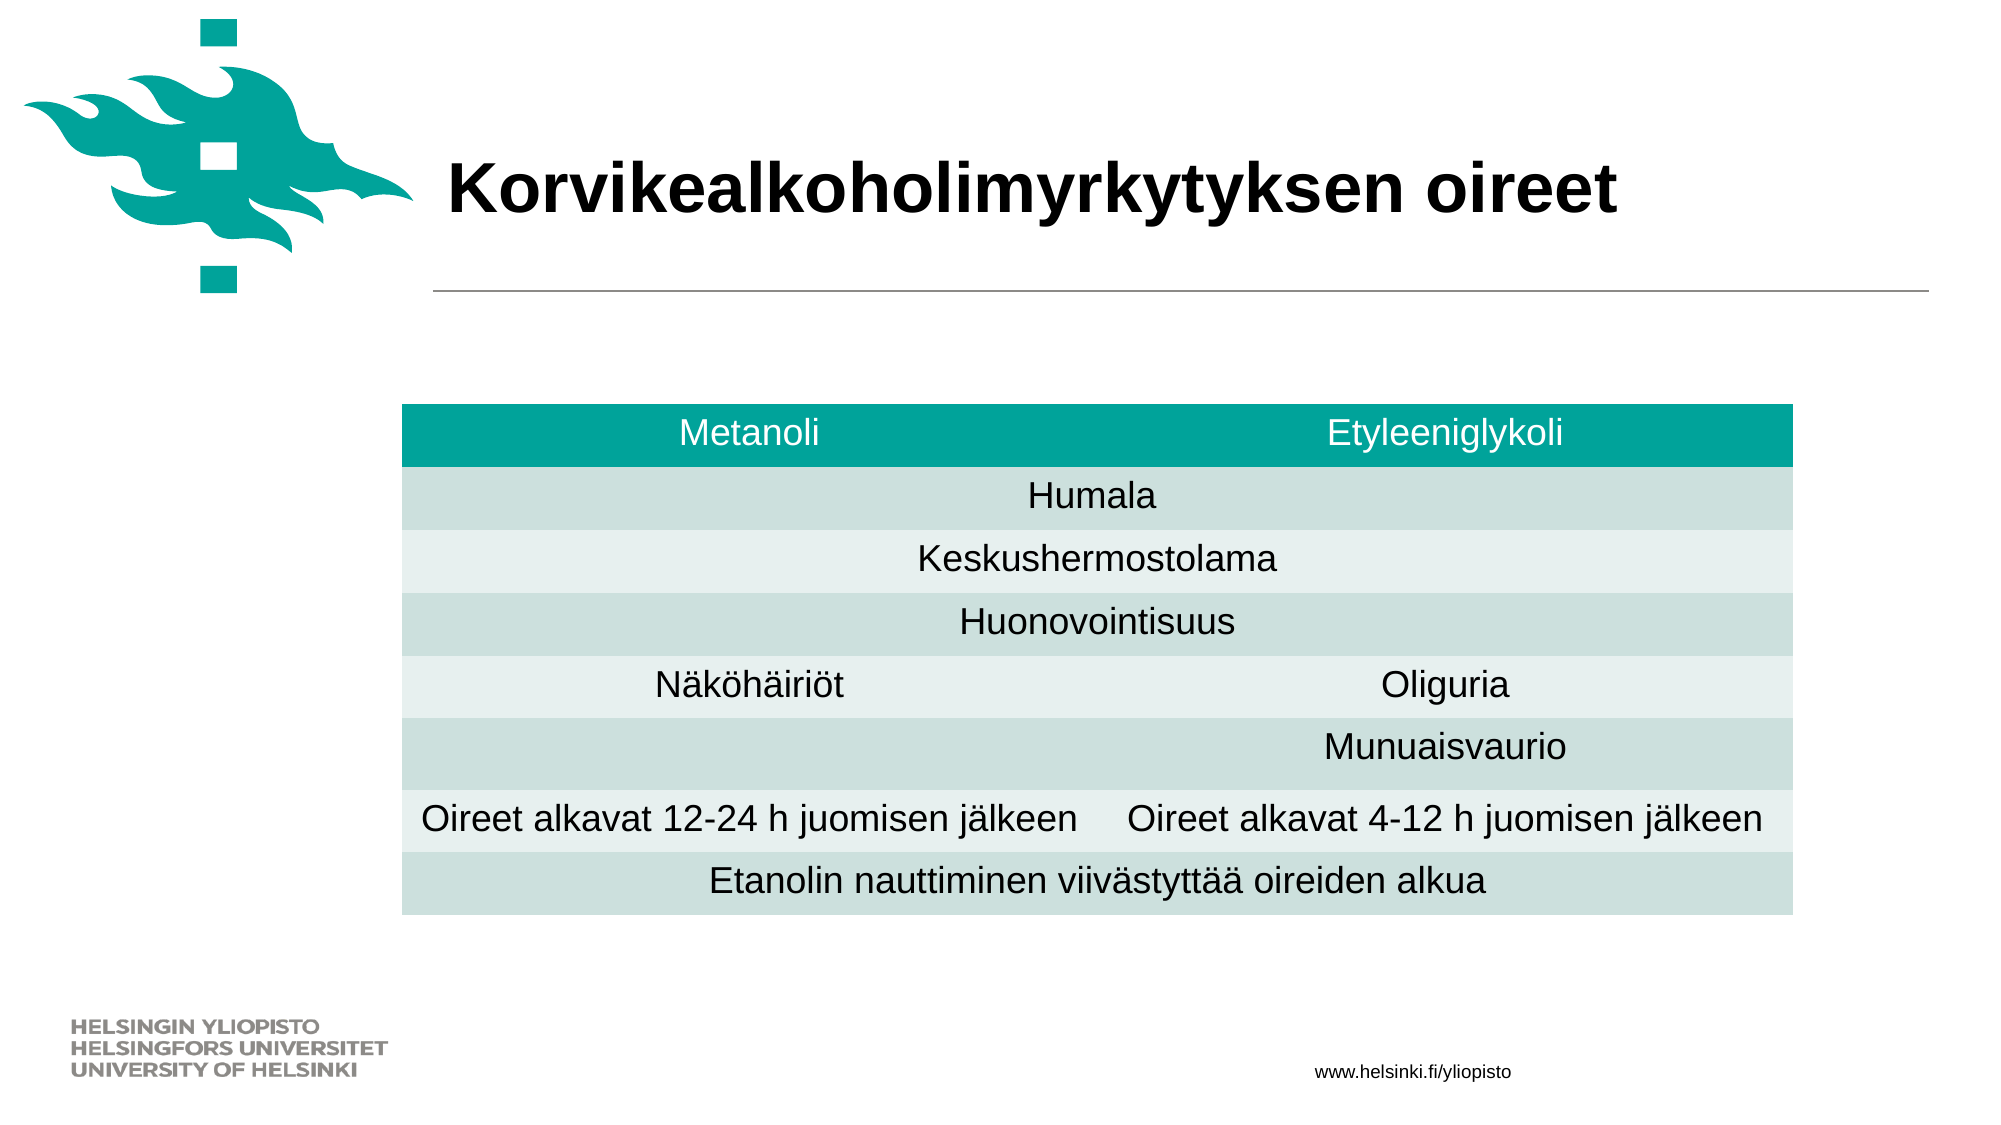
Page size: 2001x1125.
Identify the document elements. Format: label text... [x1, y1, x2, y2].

title Korvikealkoholimyrkytyksen oireet [432, 90, 1930, 279]
table_cell Näköhäiriöt [402, 656, 1097, 718]
table_cell Munuaisvaurio [1097, 718, 1793, 790]
table_cell Etanolin nauttiminen viivästyttää oireiden alkua [402, 852, 1793, 915]
table_header Etyleeniglykoli [1097, 404, 1793, 467]
table_cell Humala [402, 467, 1793, 530]
table_cell [402, 718, 1097, 790]
table_cell Huonovointisuus [402, 593, 1793, 656]
table_cell Oireet alkavat 4-12 h juomisen jälkeen [1097, 790, 1793, 852]
picture [70, 1017, 389, 1079]
table_cell Keskushermostolama [402, 530, 1793, 593]
table_cell Oireet alkavat 12-24 h juomisen jälkeen [402, 790, 1097, 852]
table_header Metanoli [402, 404, 1097, 467]
table_cell Oliguria [1097, 656, 1793, 718]
